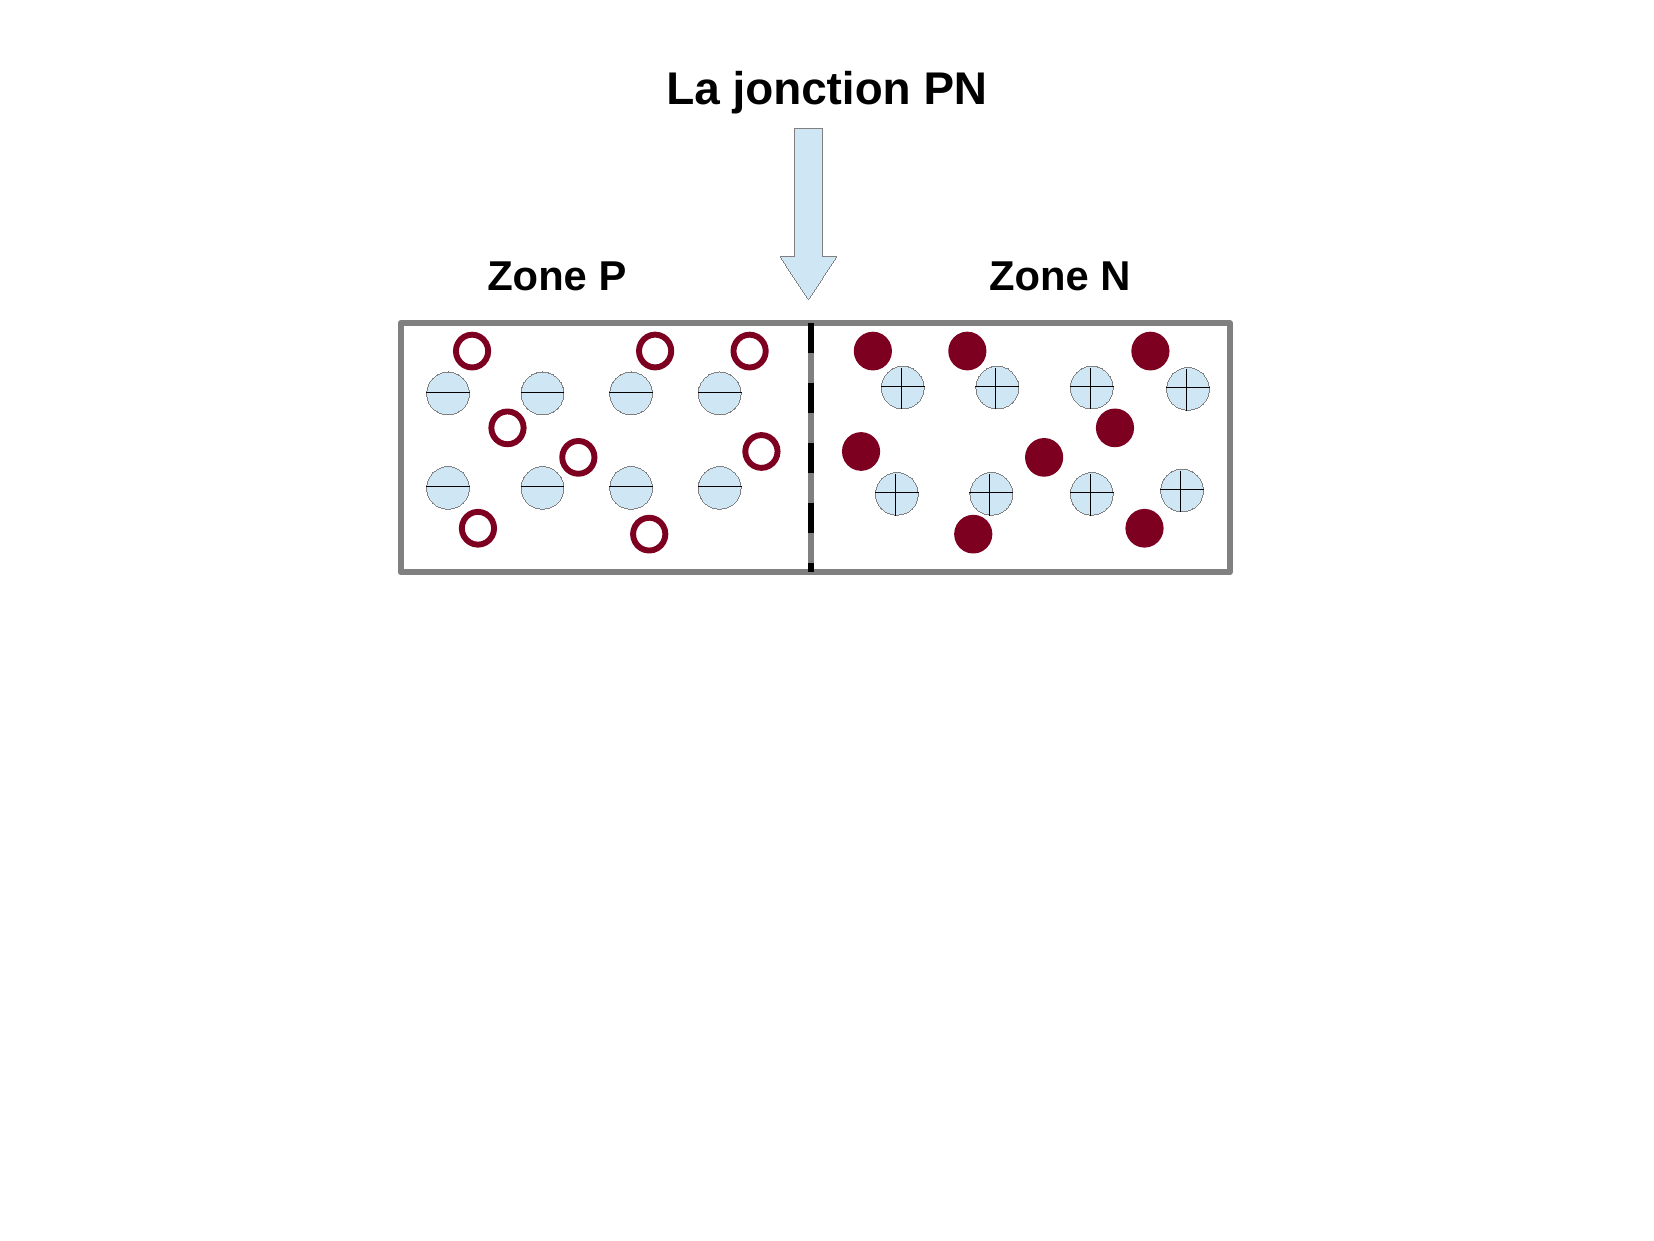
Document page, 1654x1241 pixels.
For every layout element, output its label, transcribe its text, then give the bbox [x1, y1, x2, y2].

text_box Zone P [472, 245, 650, 307]
text_box [400, 322, 1230, 573]
text_box [780, 128, 837, 300]
text_box Zone N [974, 245, 1164, 307]
title La jonction PN [82, 49, 1571, 129]
